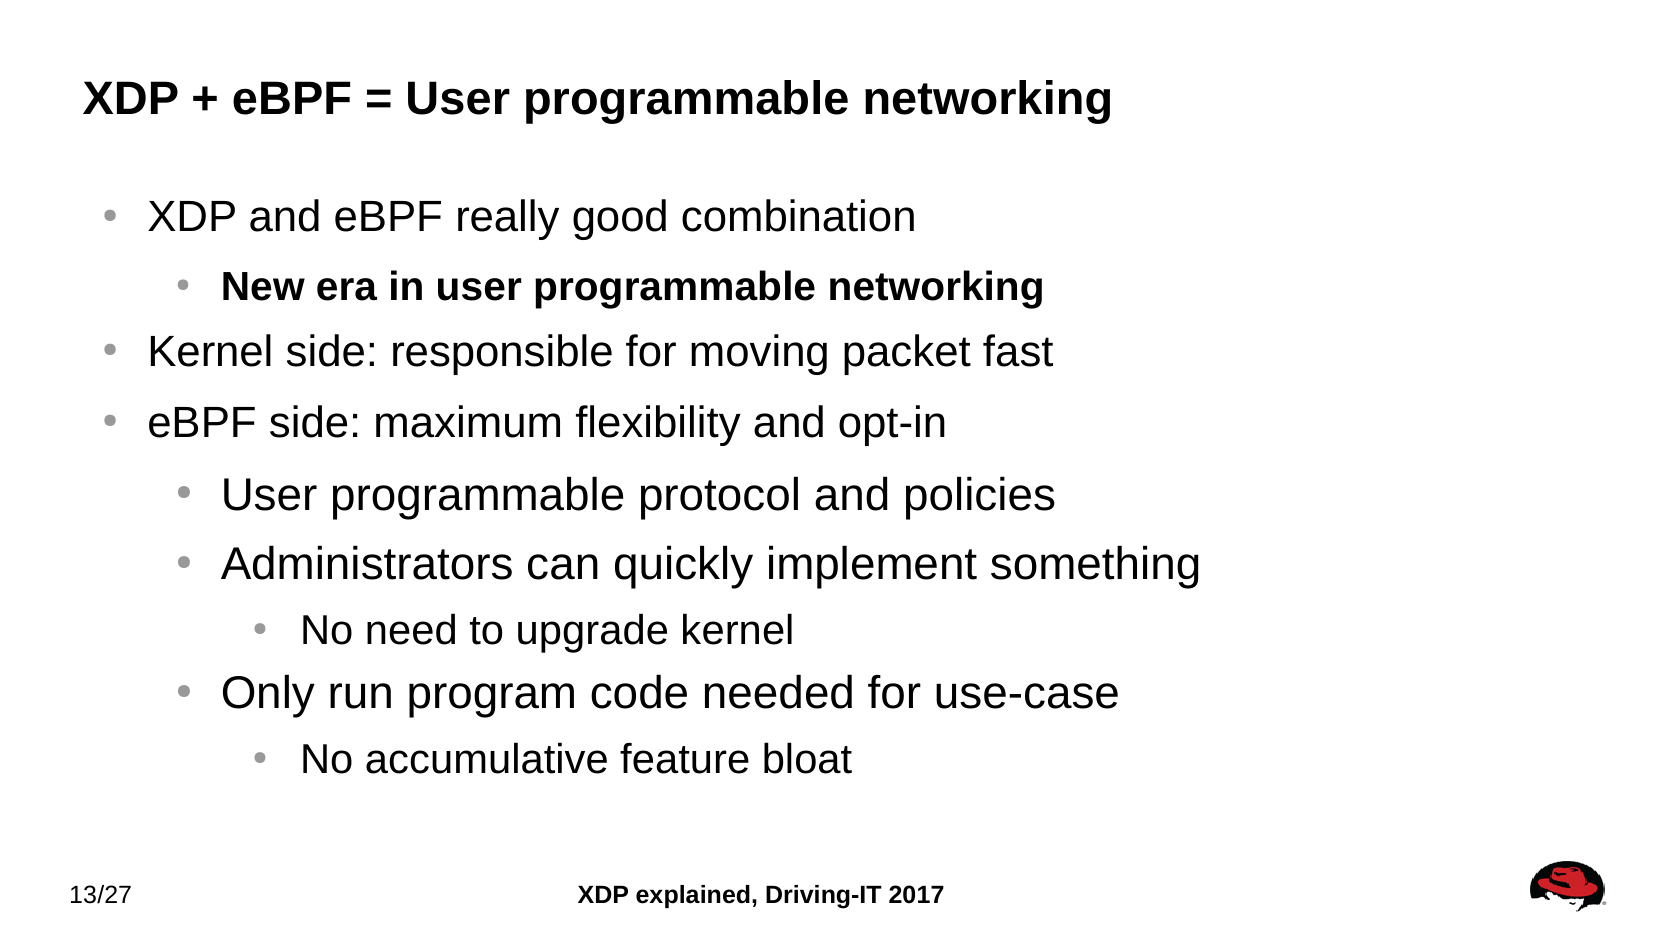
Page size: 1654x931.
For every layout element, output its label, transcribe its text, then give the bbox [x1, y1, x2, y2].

title XDP + eBPF = User programmable networking [82, 28, 1571, 169]
picture [1529, 859, 1613, 918]
list XDP and eBPF really good combination New era in user programmable networking Kernel side: responsible for moving packet fast eBPF side: maximum flexibility and opt-in User programmable protocol and policies Administrators can quickly implement something No need to upgrade kernel Only run program code needed for use-case No accumulative feature bloat [87, 192, 1576, 827]
